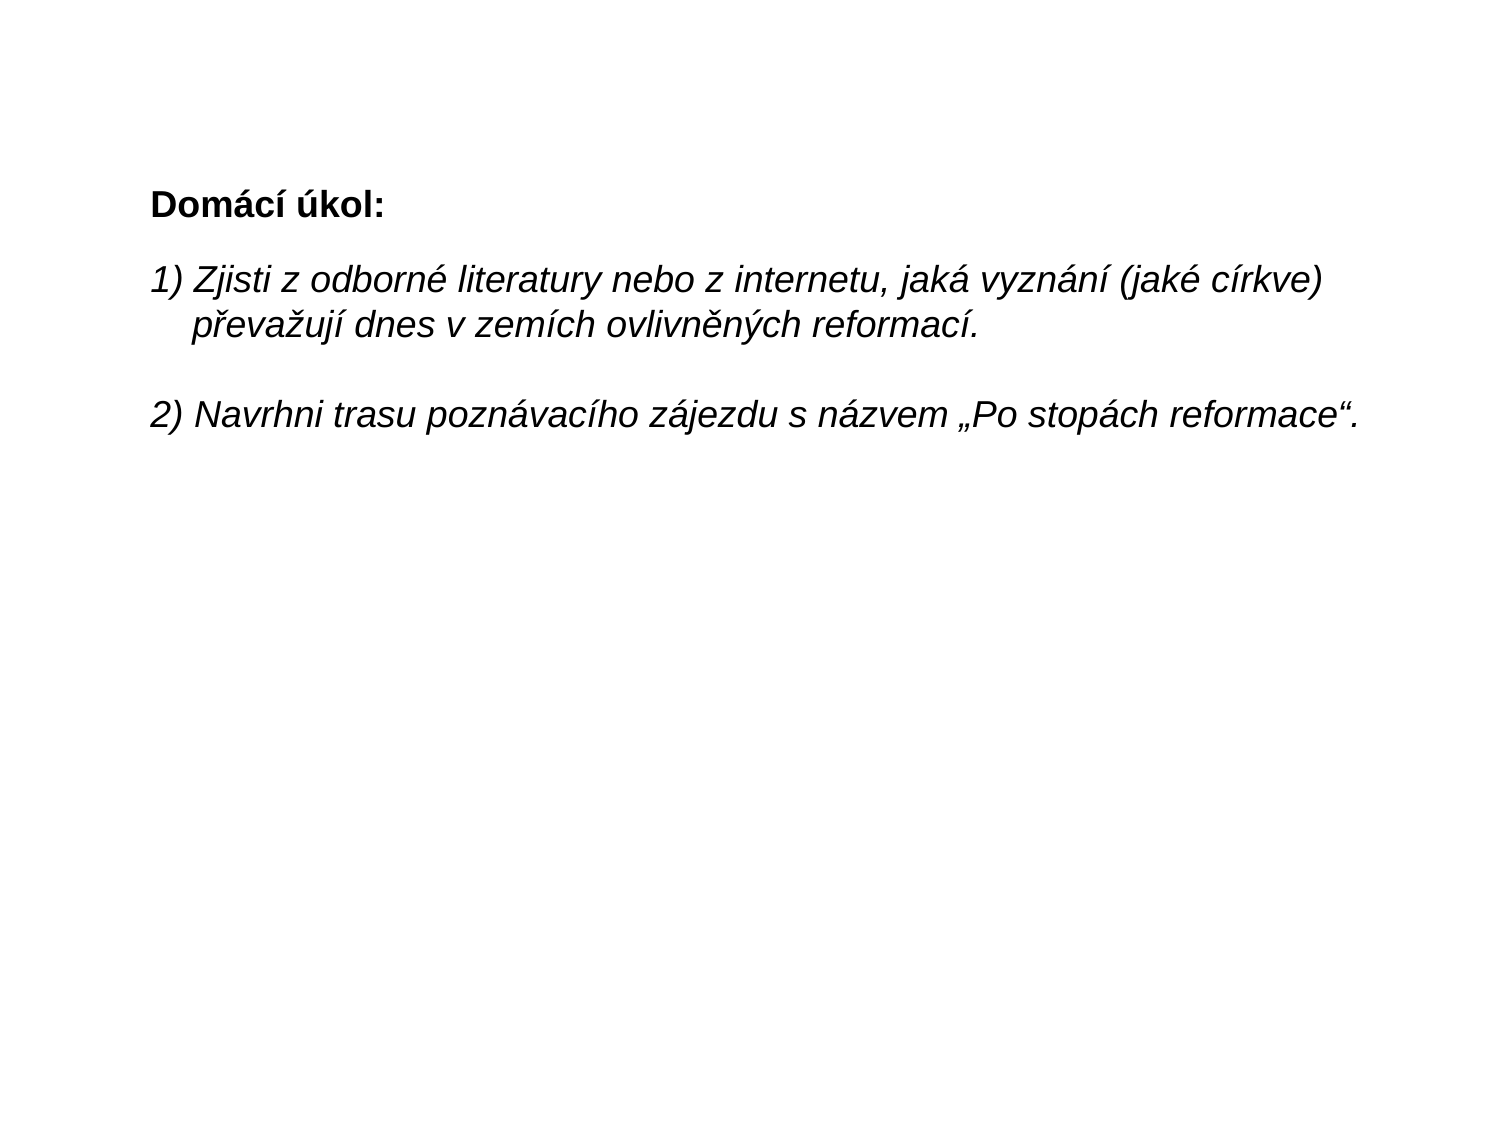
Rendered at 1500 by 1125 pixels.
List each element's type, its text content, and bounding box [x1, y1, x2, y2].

text_box Domácí úkol: Zjisti z odborné literatury nebo z internetu, jaká vyznání (jaké církve) převažují dnes v zemích ovlivněných reformací. 2) Navrhni trasu poznávacího zájezdu s názvem „Po stopách reformace“. [135, 172, 1400, 489]
